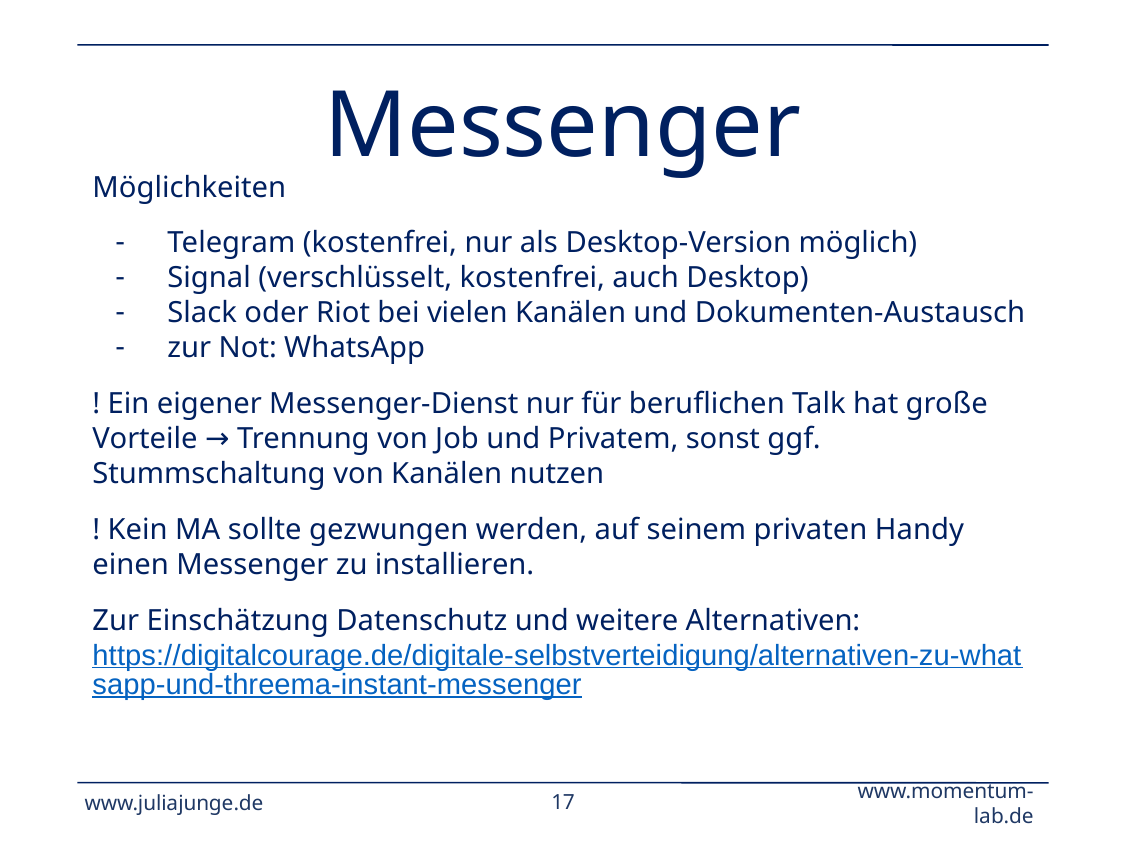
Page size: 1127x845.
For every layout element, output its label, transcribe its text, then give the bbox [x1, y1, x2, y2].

slide_number www.juliajunge.de [69, 780, 331, 825]
title Messenger [77, 44, 1049, 160]
slide_number www.momentum-lab.de [795, 780, 1049, 825]
list Möglichkeiten Telegram (kostenfrei, nur als Desktop-Version möglich) Signal (verschlüsselt, kostenfrei, auch Desktop) Slack oder Riot bei vielen Kanälen und Dokumenten-Austausch zur Not: WhatsApp ! Ein eigener Messenger-Dienst nur für beruflichen Talk hat große Vorteile → Trennung von Job und Privatem, sonst ggf. Stummschaltung von Kanälen nutzen ! Kein MA sollte gezwungen werden, auf seinem privaten Handy einen Messenger zu installieren. Zur Einschätzung Datenschutz und weitere Alternativen: https://digitalcourage.de/digitale-selbstverteidigung/alternativen-zu-whatsapp-und-threema-instant-messenger [77, 160, 1049, 761]
slide_number <number> [436, 780, 690, 825]
